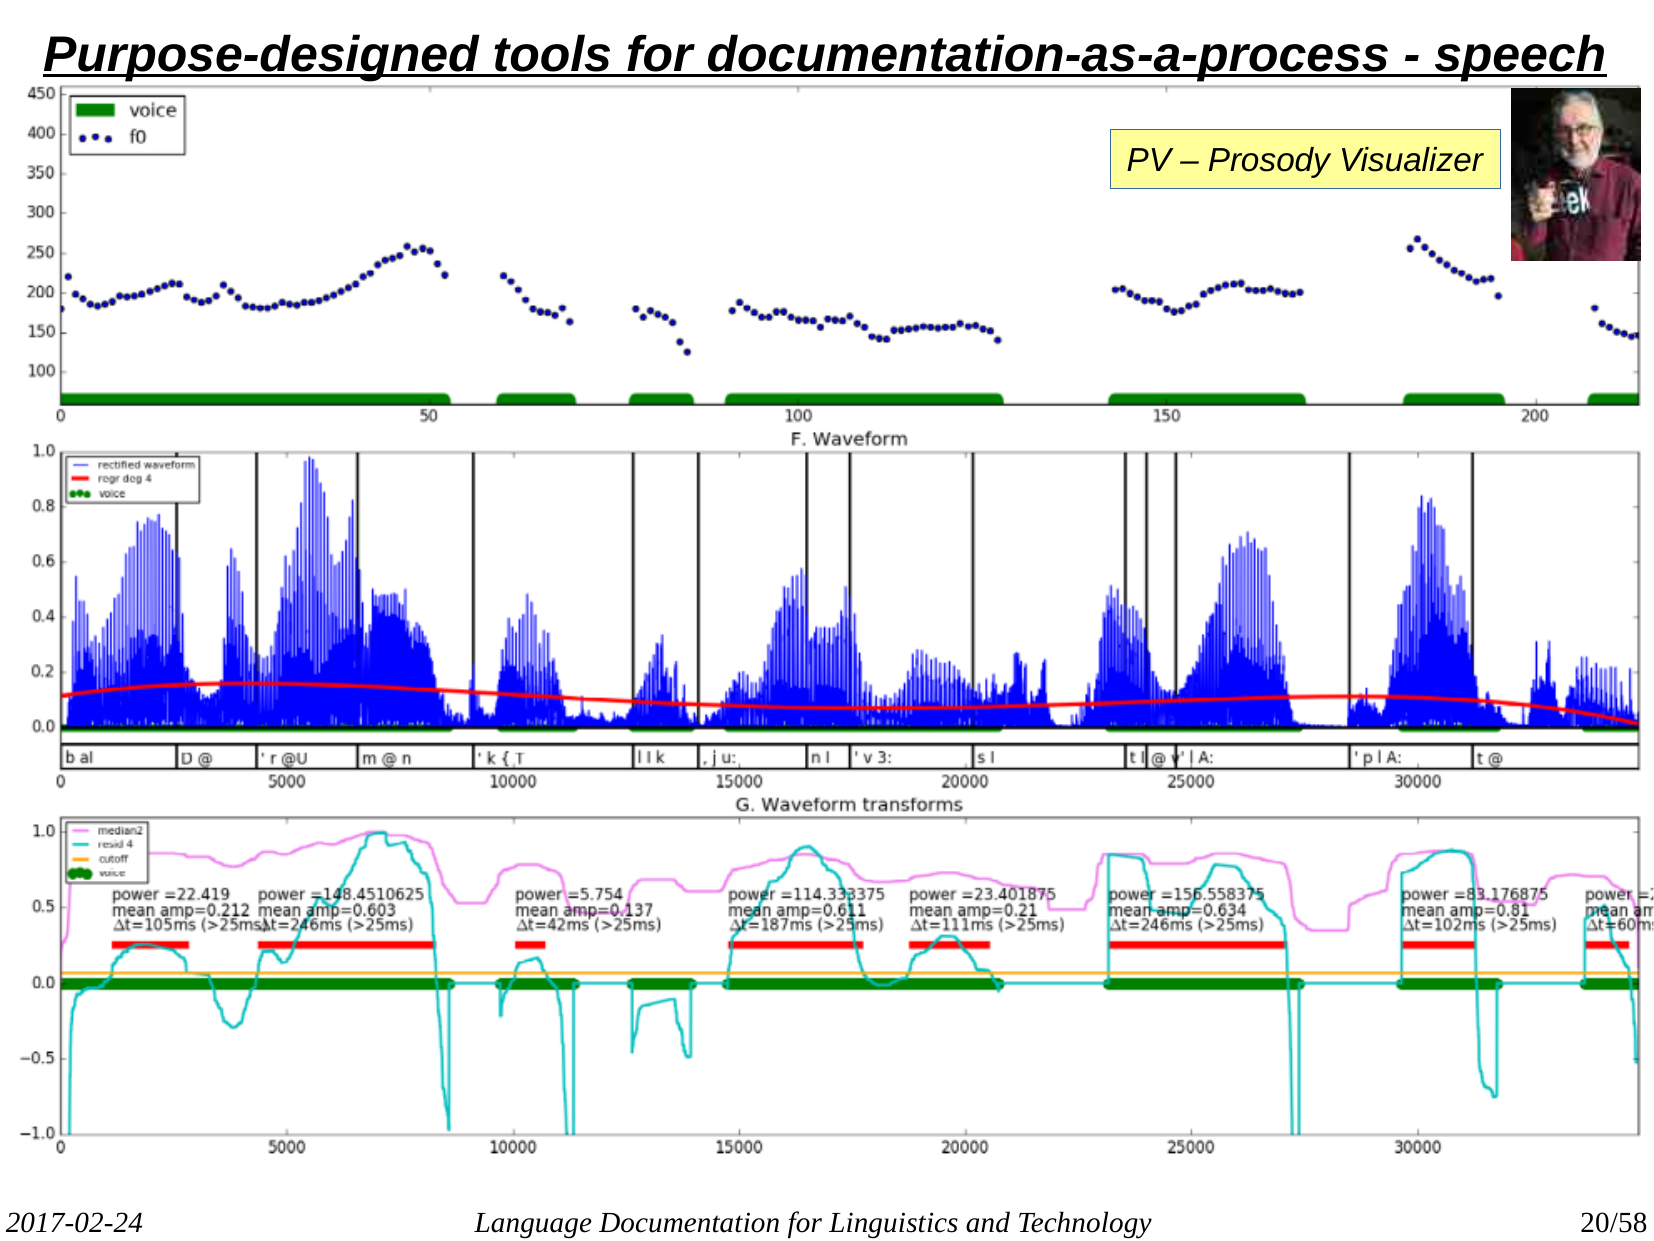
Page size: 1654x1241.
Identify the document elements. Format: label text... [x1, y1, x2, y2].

text_box PV – Prosody Visualizer [1110, 129, 1501, 189]
title Purpose-designed tools for documentation-as-a-process - speech [0, 2, 1654, 106]
picture [2, 88, 1654, 1172]
